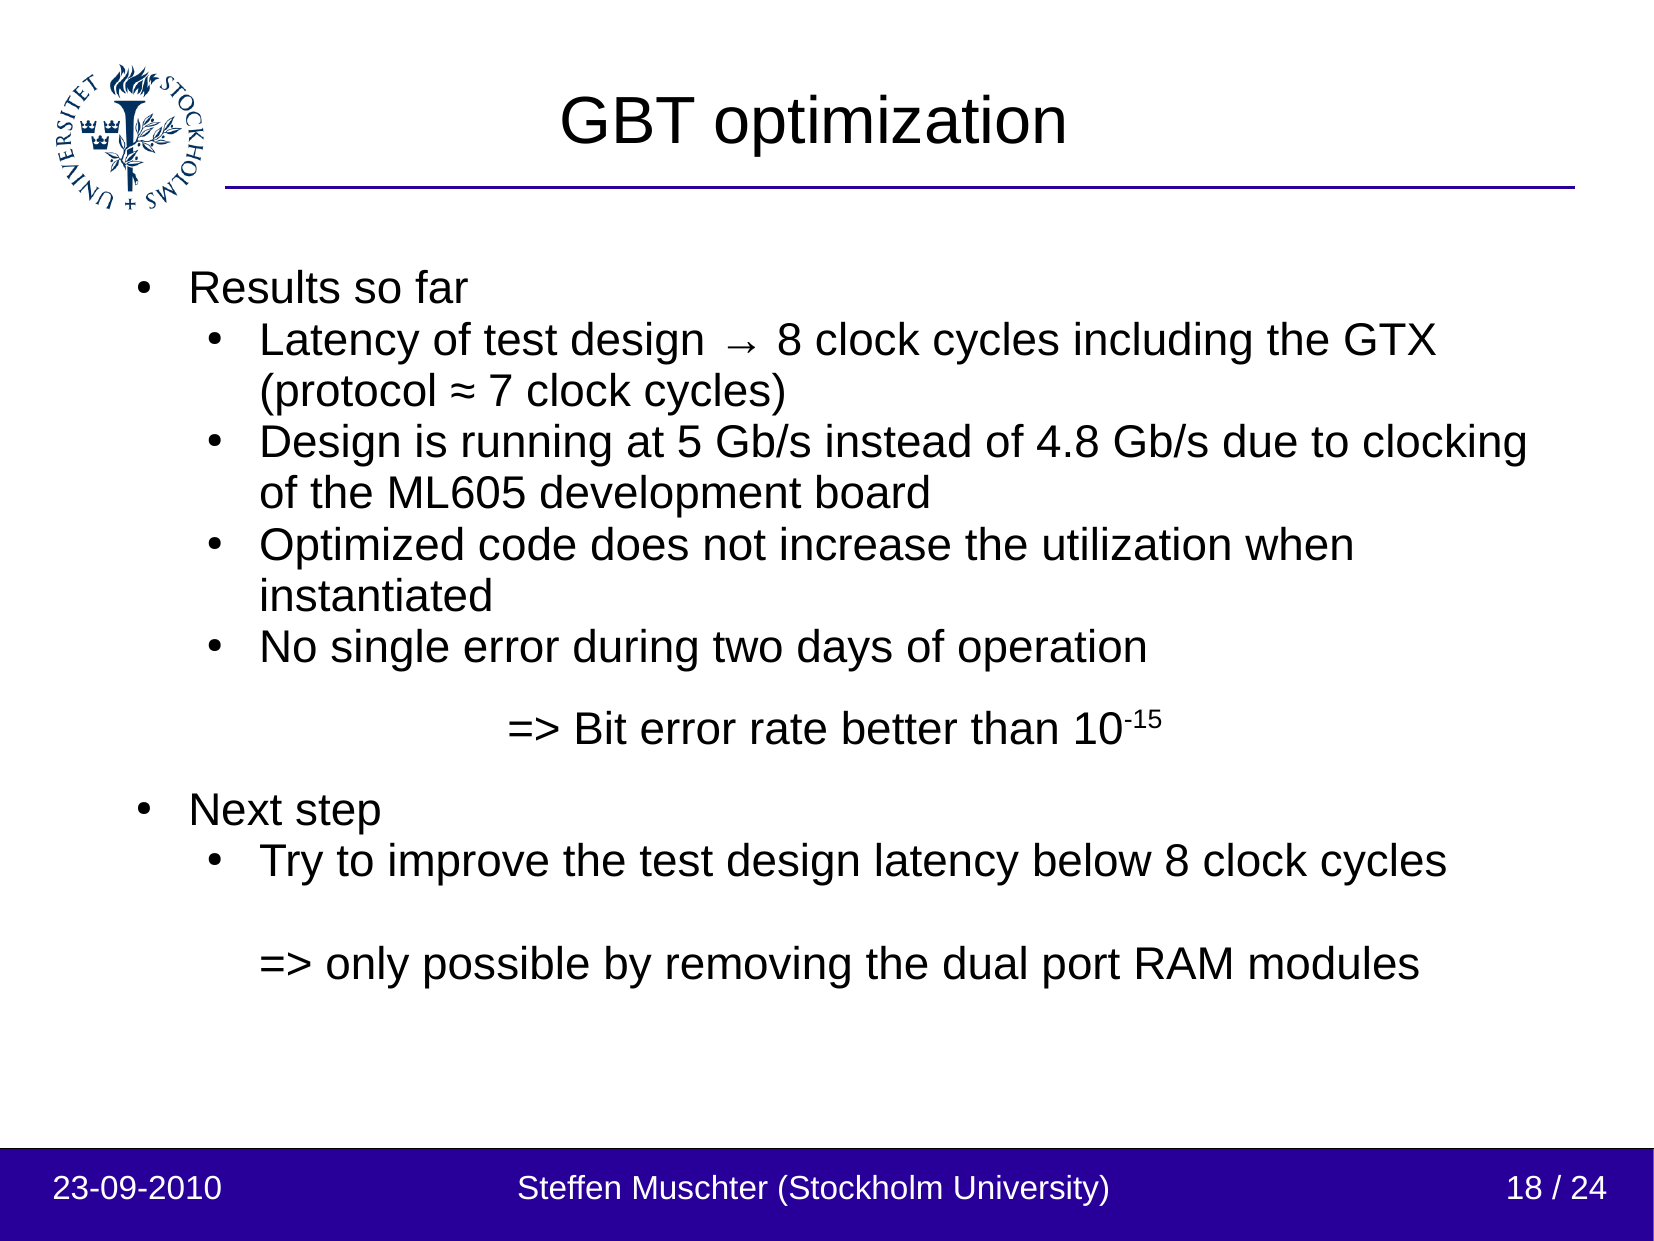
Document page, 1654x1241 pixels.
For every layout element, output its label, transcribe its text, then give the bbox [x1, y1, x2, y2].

text_box Results so far Latency of test design → 8 clock cycles including the GTX (protocol ≈ 7 clock cycles) Design is running at 5 Gb/s instead of 4.8 Gb/s due to clocking of the ML605 development board Optimized code does not increase the utilization when instantiated No single error during two days of operation => Bit error rate better than 10-15 Next step Try to improve the test design latency below 8 clock cycles => only possible by removing the dual port RAM modules [121, 255, 1576, 999]
text_box GBT optimization [544, 75, 1085, 166]
text_box 18 / 24 [1403, 1162, 1623, 1215]
picture [54, 64, 212, 215]
